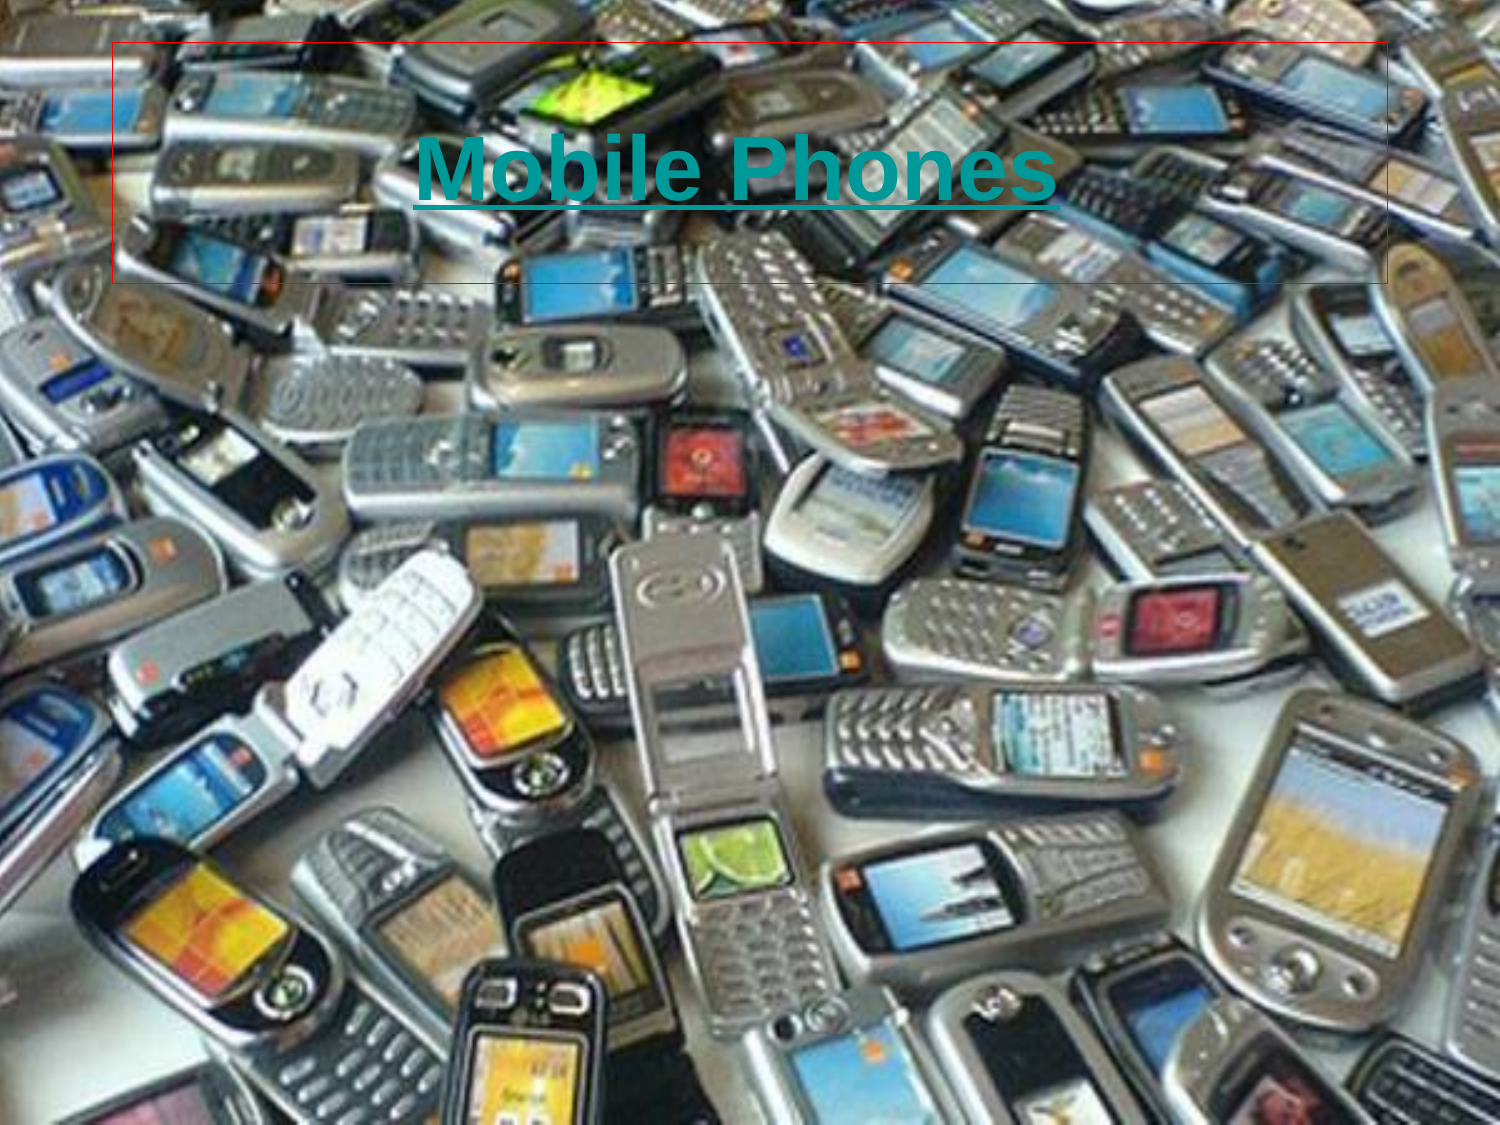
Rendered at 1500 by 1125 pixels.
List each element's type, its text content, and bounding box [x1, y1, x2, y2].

picture [0, 0, 1500, 1125]
title Mobile Phones [112, 42, 1388, 284]
